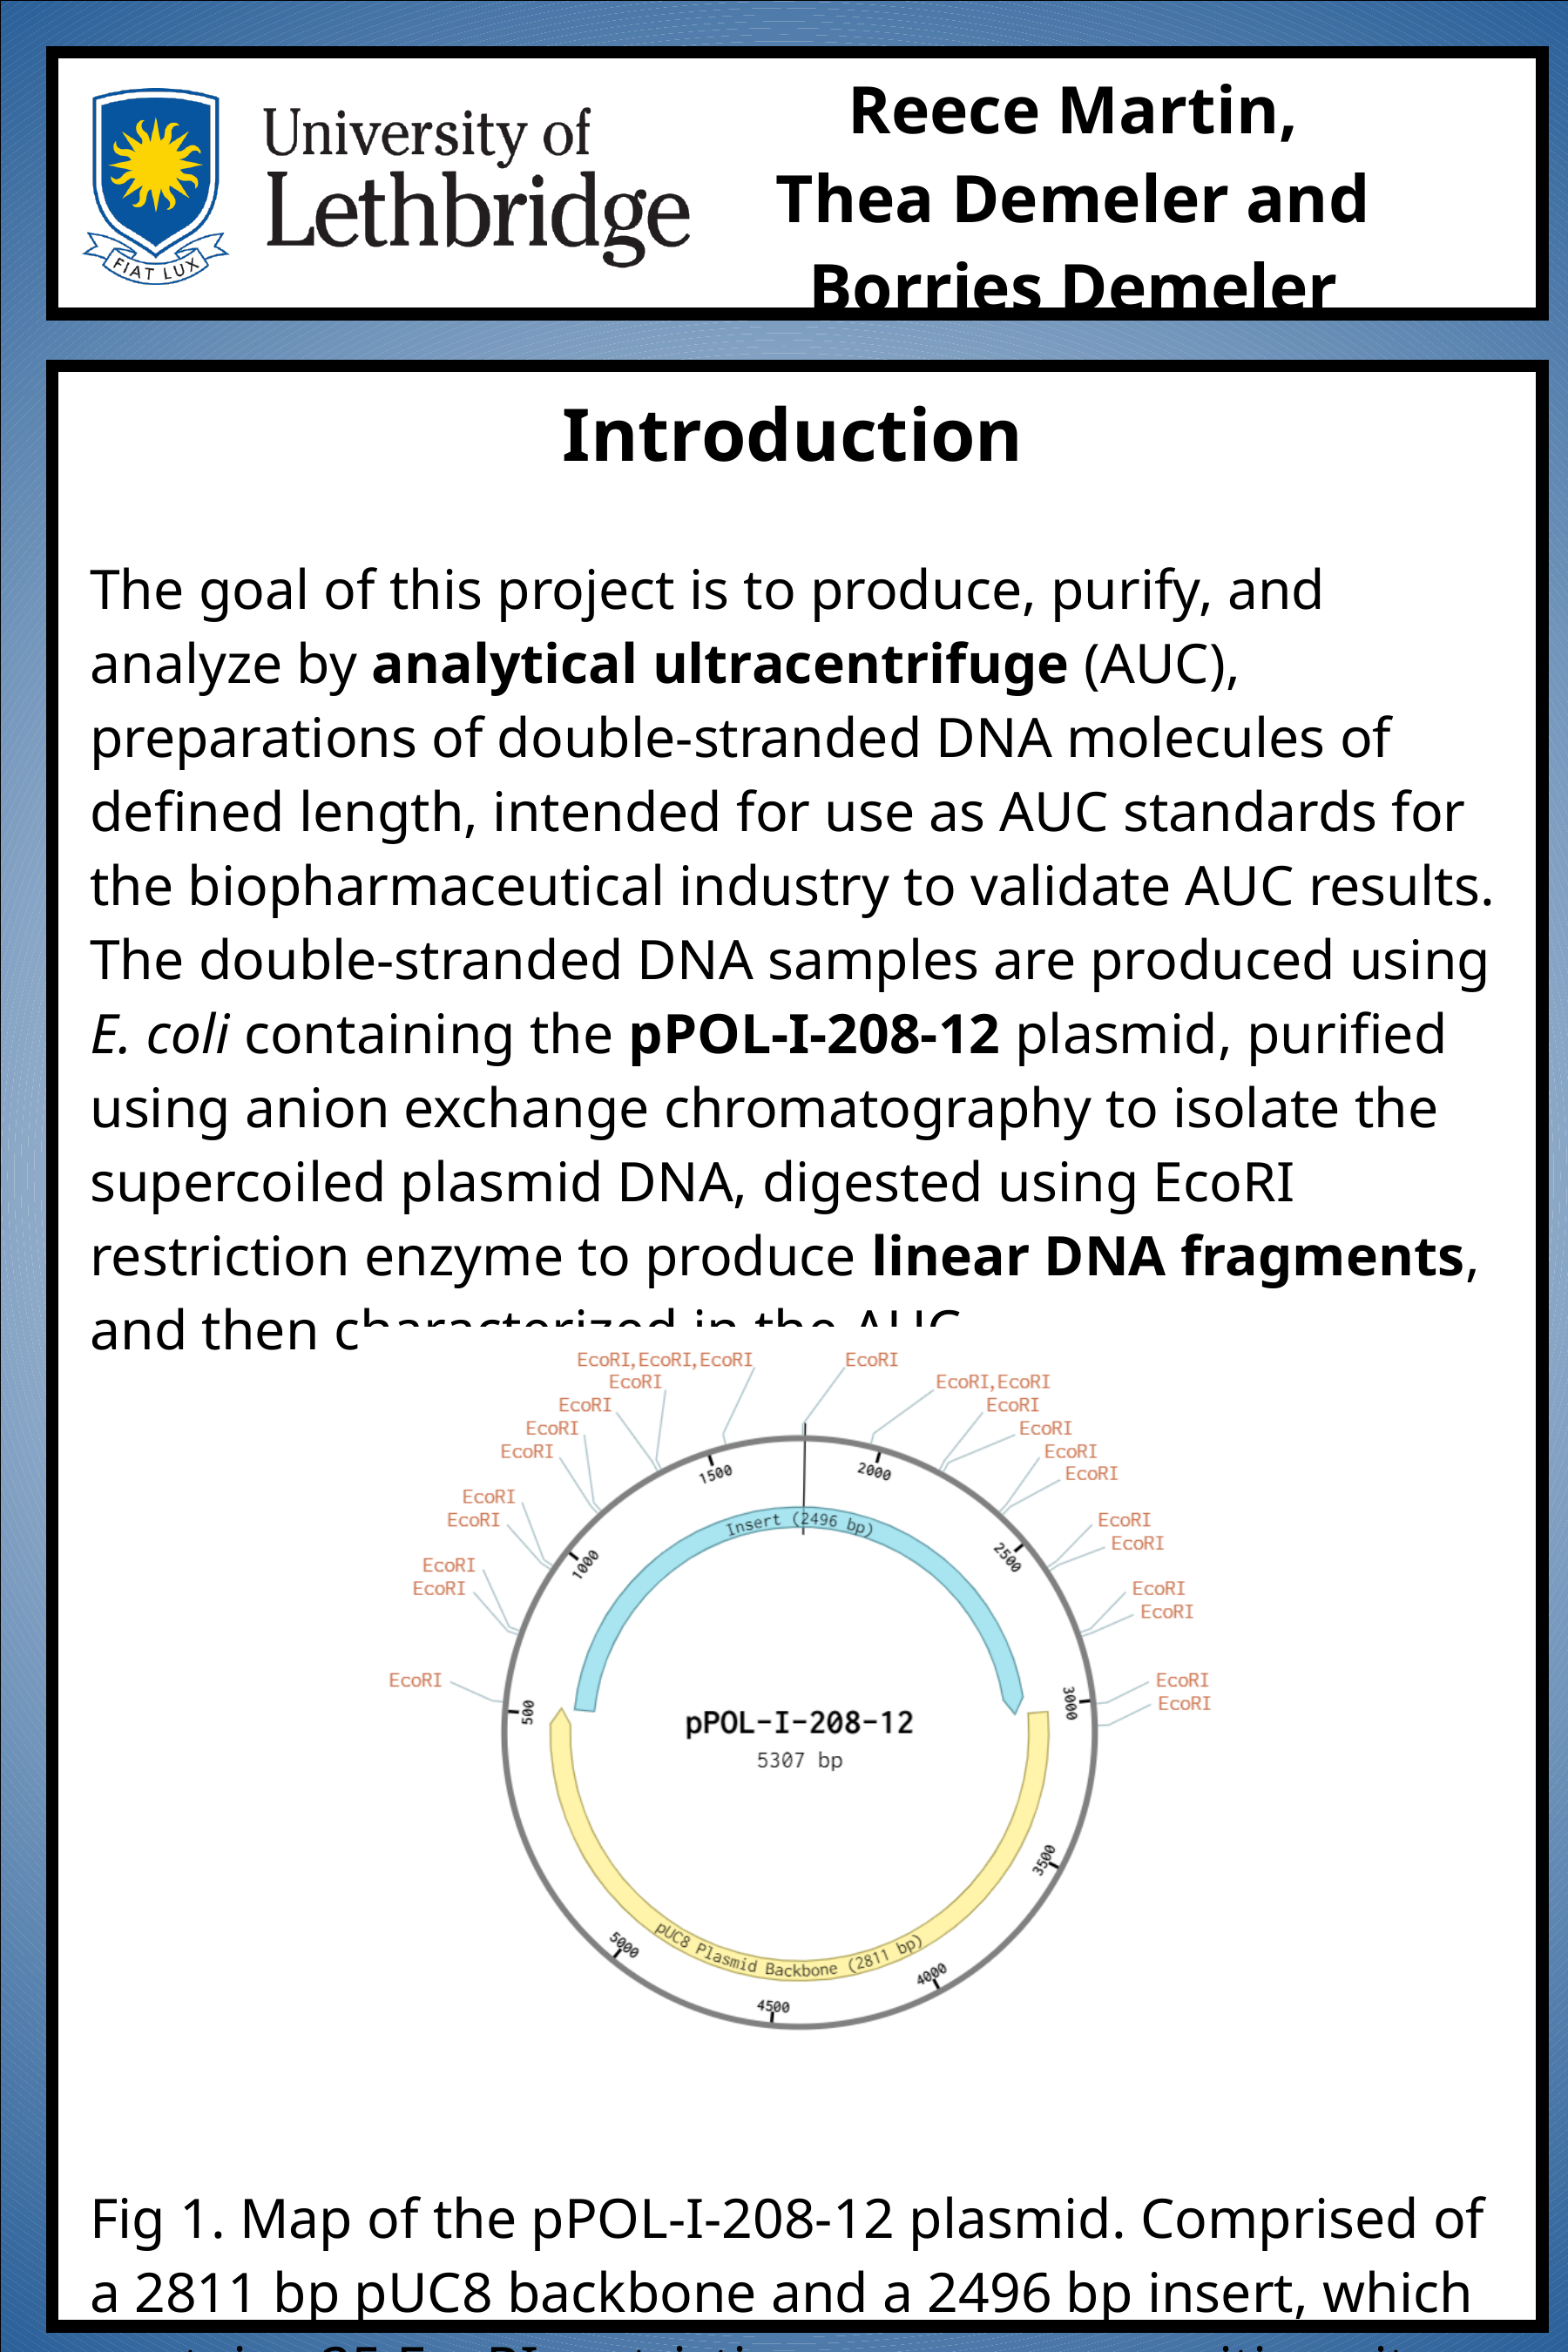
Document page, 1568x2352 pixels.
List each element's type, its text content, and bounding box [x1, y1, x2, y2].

picture [360, 1327, 1235, 2043]
text_box [0, 0, 1568, 2352]
text_box Introduction The goal of this project is to produce, purify, and analyze by analytical ultracentrifuge (AUC), preparations of double-stranded DNA molecules of defined length, intended for use as AUC standards for the biopharmaceutical industry to validate AUC results. The double-stranded DNA samples are produced using E. coli containing the pPOL-I-208-12 plasmid, purified using anion exchange chromatography to isolate the supercoiled plasmid DNA, digested using EcoRI restriction enzyme to produce linear DNA fragments, and then characterized in the AUC. Fig 1. Map of the pPOL-I-208-12 plasmid. Comprised of a 2811 bp pUC8 backbone and a 2496 bp insert, which contains 25 EcoRI restriction enzyme recognition sites. [77, 376, 1518, 2281]
picture [82, 88, 690, 285]
text_box Reece Martin, Thea Demeler and Borries Demeler [763, 57, 1456, 309]
